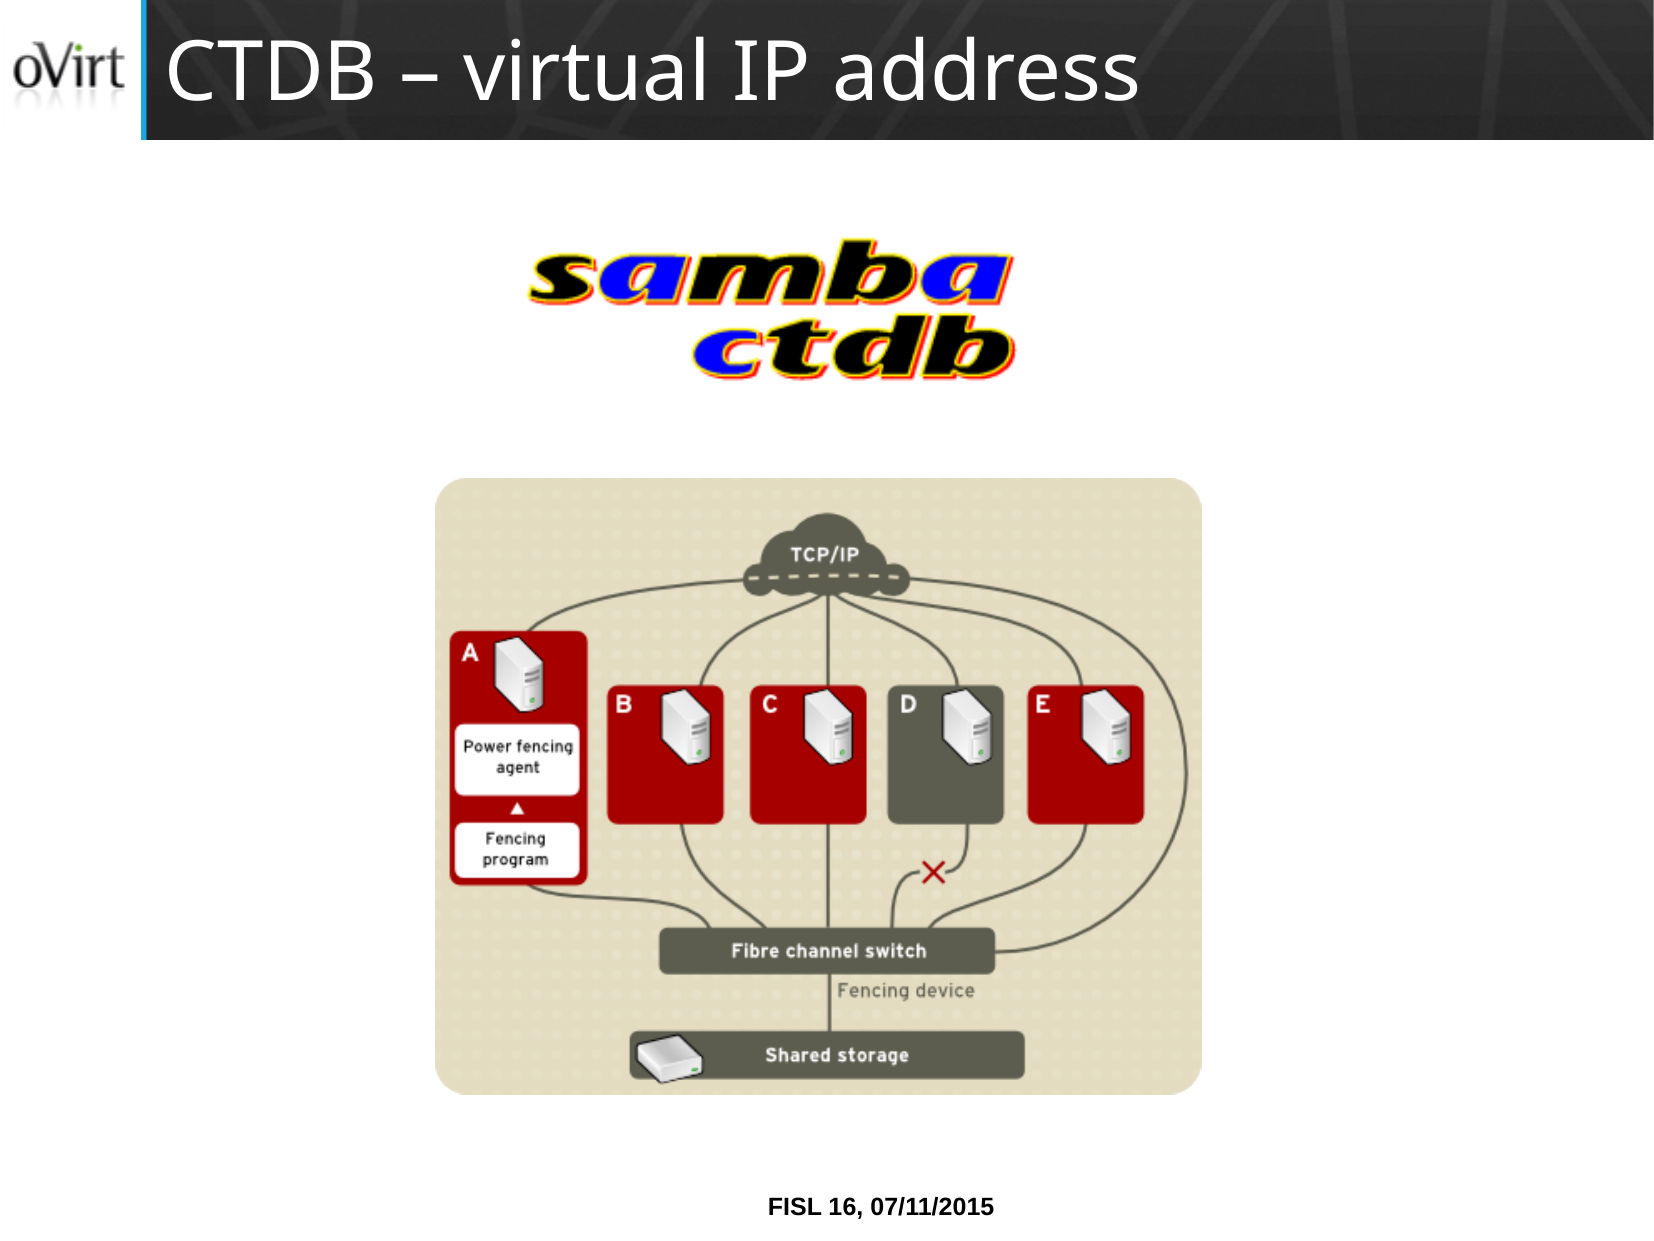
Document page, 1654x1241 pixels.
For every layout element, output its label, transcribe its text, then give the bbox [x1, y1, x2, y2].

title CTDB – virtual IP address [164, 11, 1653, 126]
picture [435, 478, 1202, 1096]
picture [0, 0, 1654, 140]
picture [465, 224, 1132, 400]
